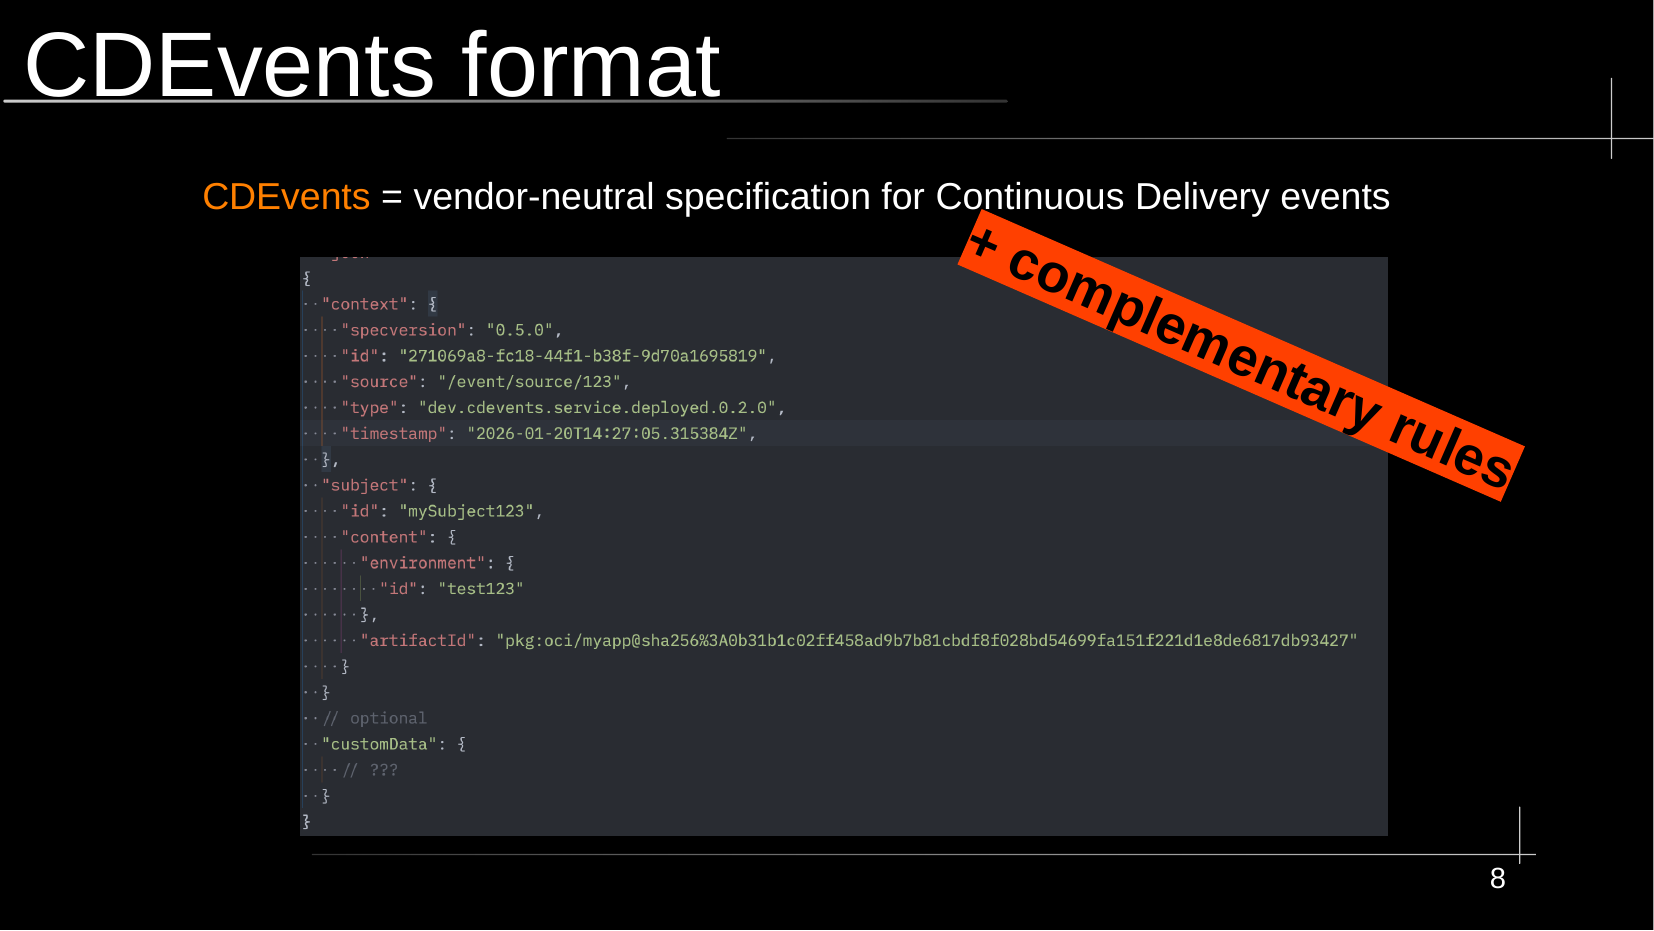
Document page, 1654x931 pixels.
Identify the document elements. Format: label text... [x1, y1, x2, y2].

picture [300, 257, 1388, 836]
title CDEvents format [23, 11, 1589, 119]
picture [1112, 257, 1388, 378]
text_box + complementary rules [940, 196, 1559, 523]
text_box CDEvents = vendor-neutral specification for Continuous Delivery events [187, 168, 1467, 226]
